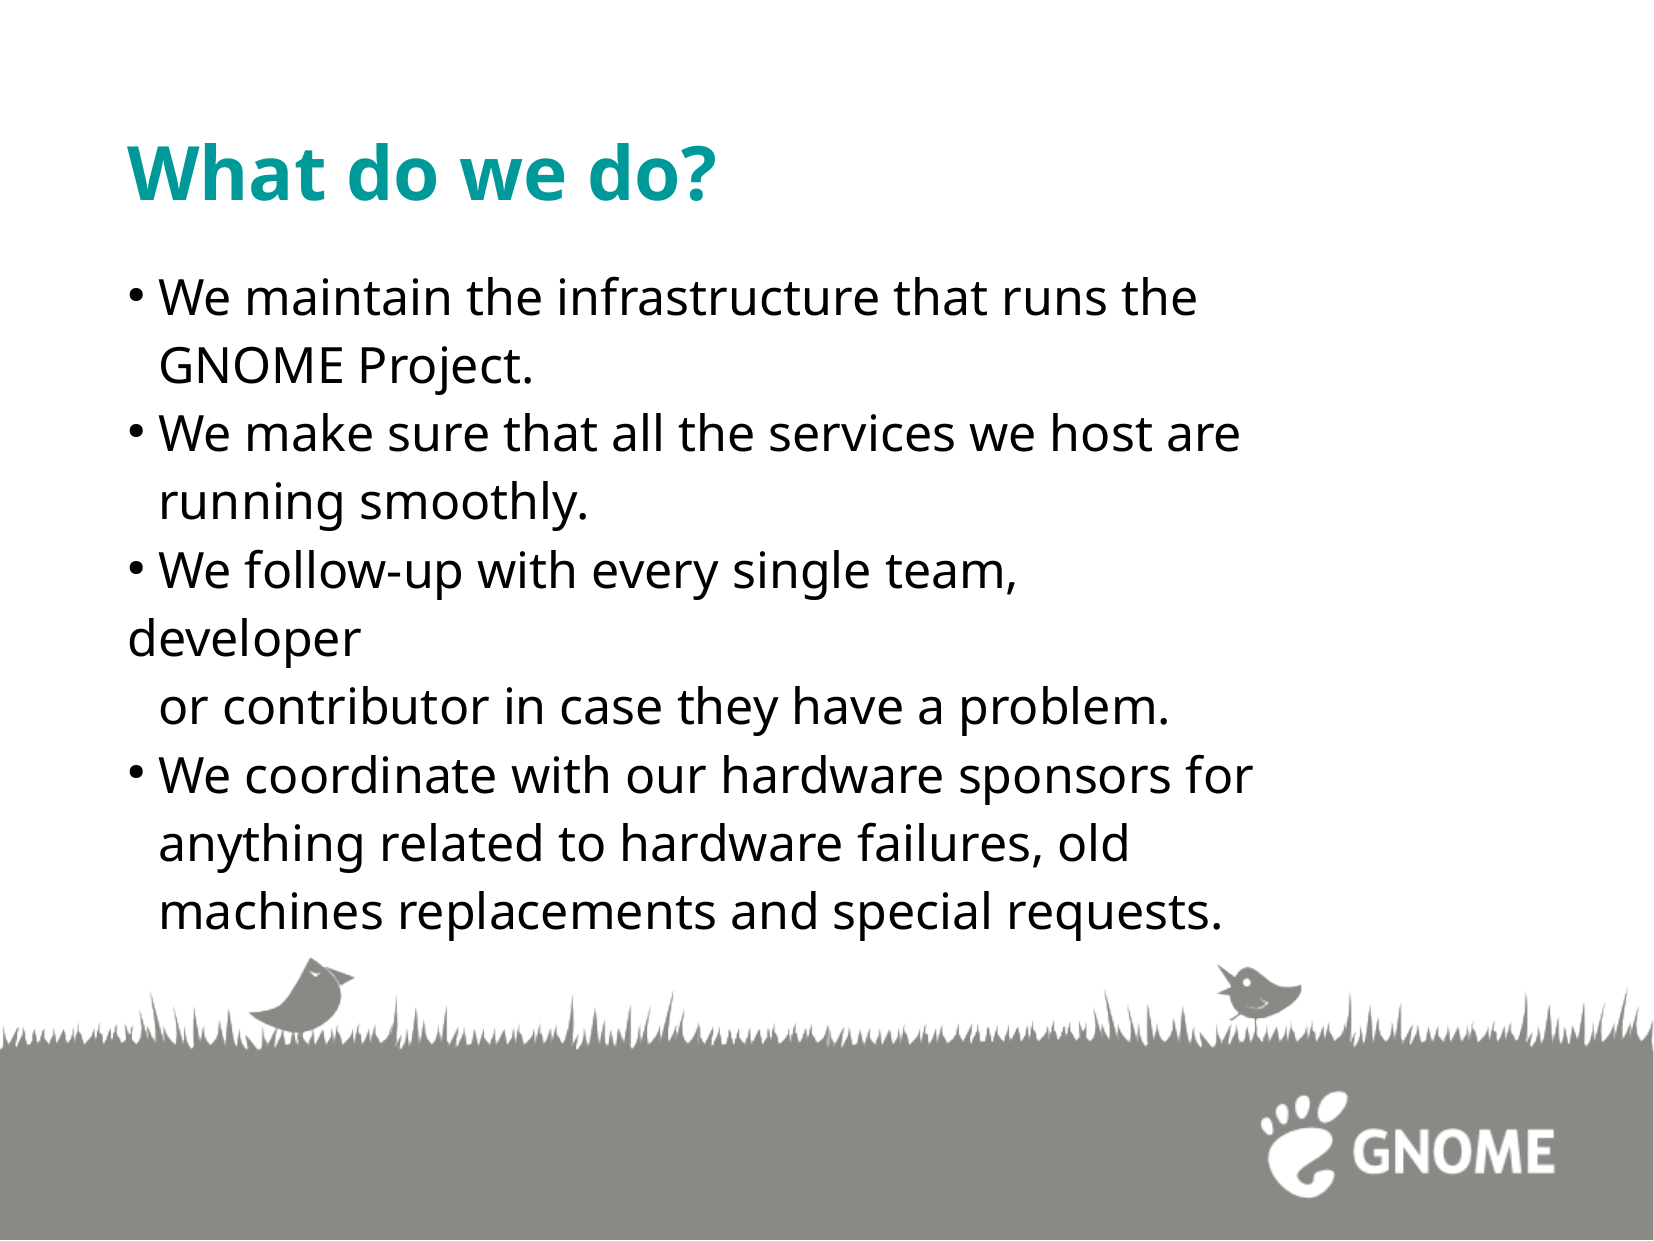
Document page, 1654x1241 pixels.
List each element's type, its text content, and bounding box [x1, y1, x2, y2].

picture [0, 0, 1654, 1241]
text_box What do we do? [112, 112, 1276, 228]
text_box We maintain the infrastructure that runs the GNOME Project. We make sure that all the services we host are running smoothly. We follow-up with every single team, developer or contributor in case they have a problem. We coordinate with our hardware sponsors for anything related to hardware failures, old machines replacements and special requests. [112, 254, 1276, 877]
